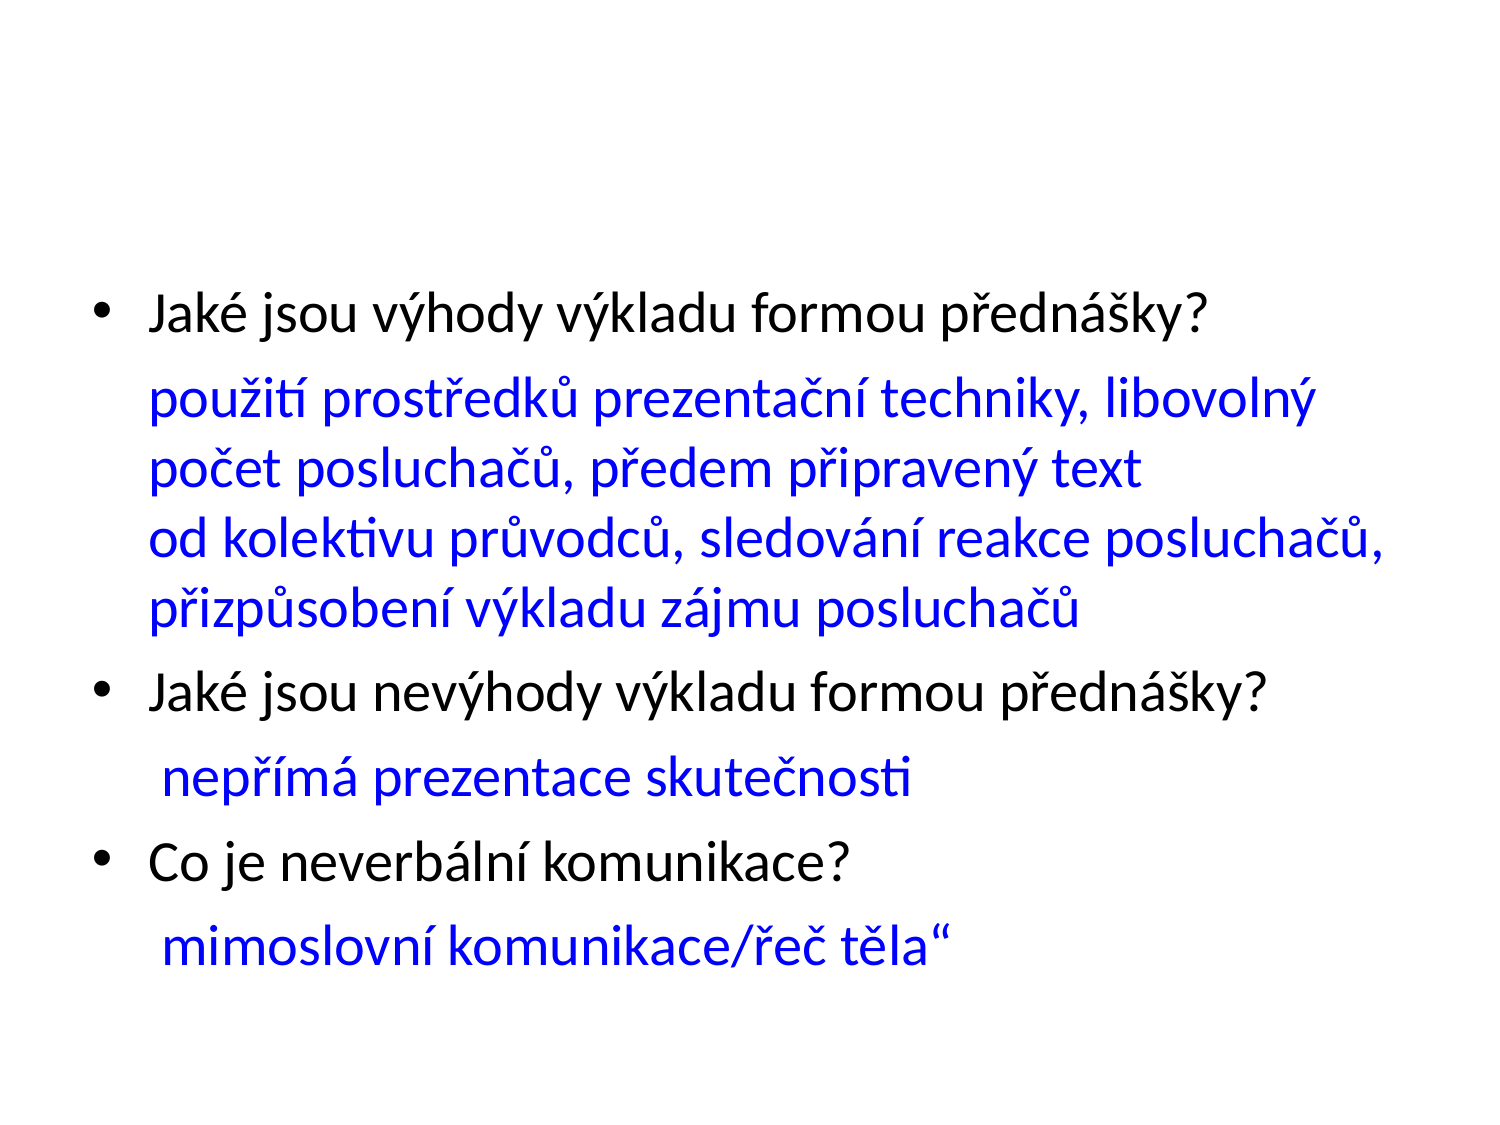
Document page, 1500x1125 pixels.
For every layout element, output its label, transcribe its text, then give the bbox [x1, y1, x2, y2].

list Jaké jsou výhody výkladu formou přednášky? použití prostředků prezentační techniky, libovolný počet posluchačů, předem připravený text od kolektivu průvodců, sledování reakce posluchačů, přizpůsobení výkladu zájmu posluchačů Jaké jsou nevýhody výkladu formou přednášky? nepřímá prezentace skutečnosti Co je neverbální komunikace? mimoslovní komunikace/řeč těla“ [76, 267, 1427, 1125]
